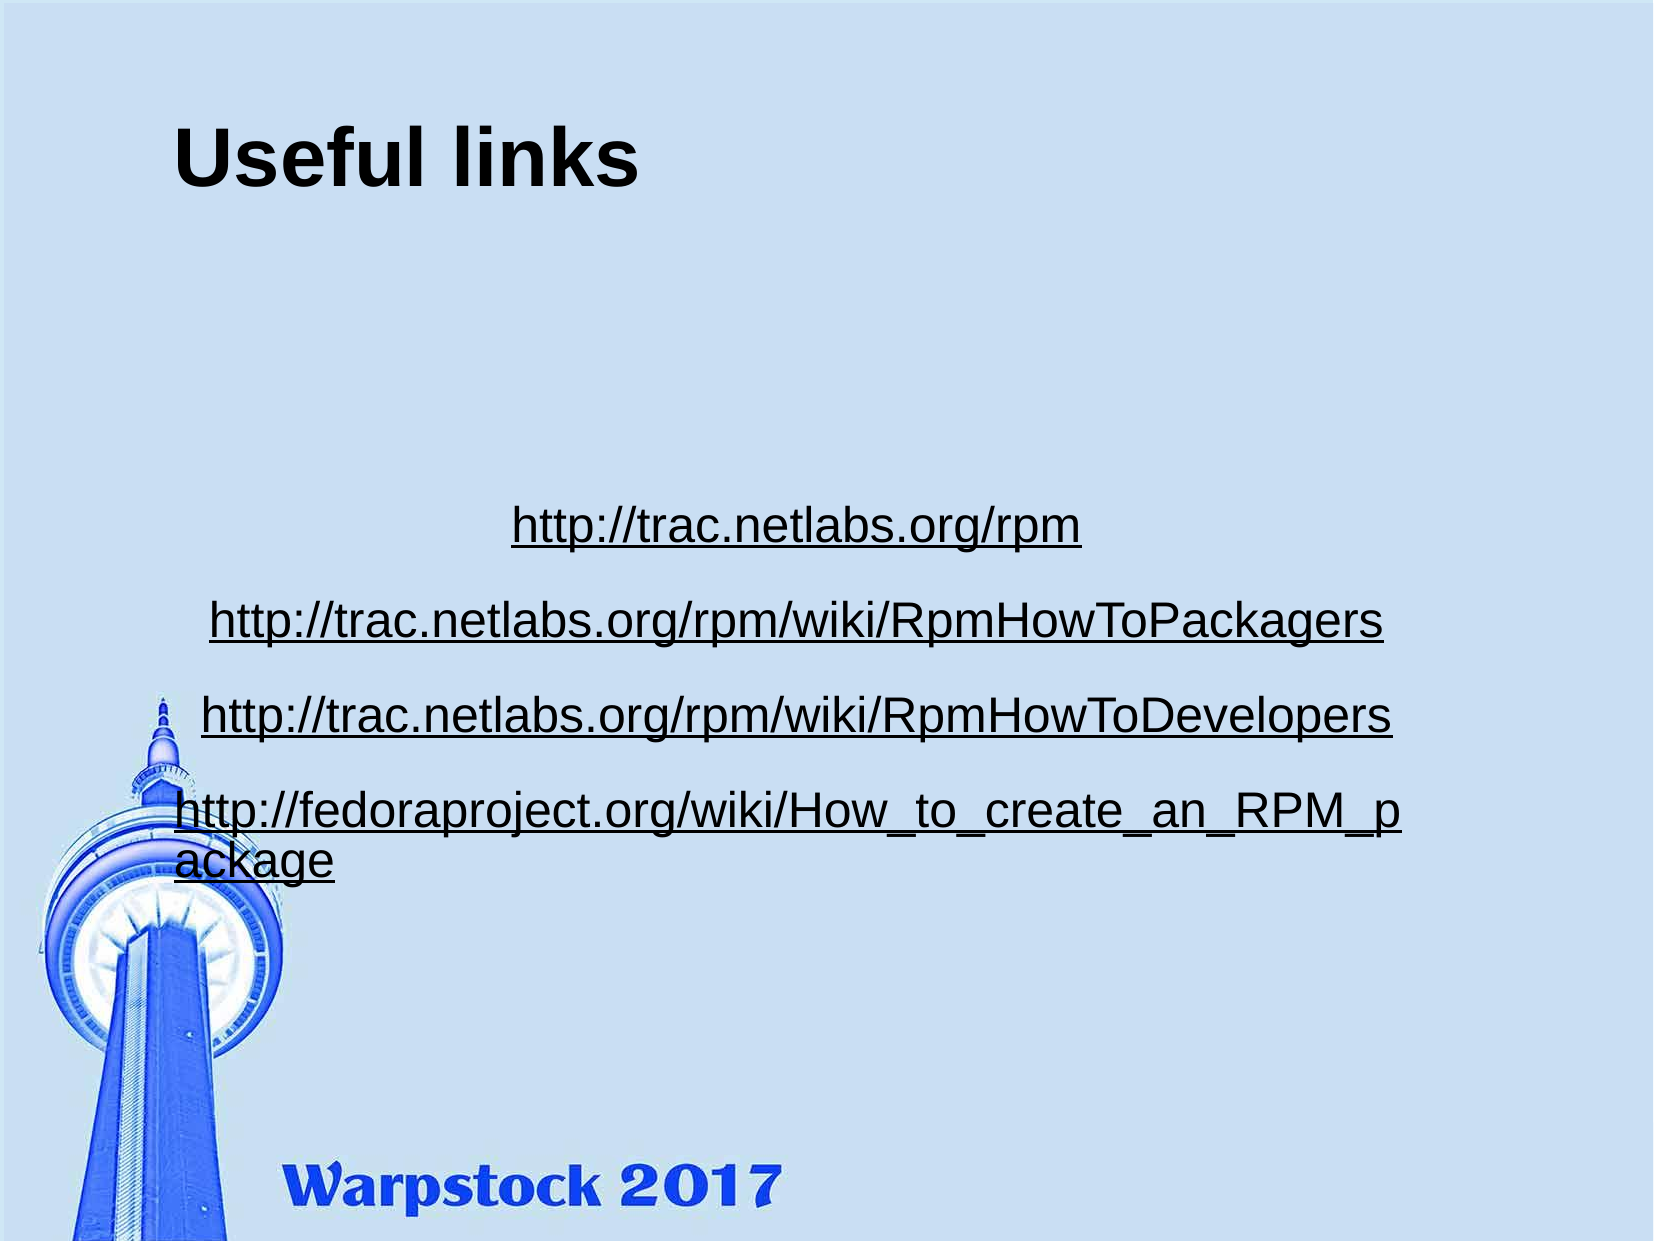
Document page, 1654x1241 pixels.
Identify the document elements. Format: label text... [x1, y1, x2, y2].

text_box Useful links [173, 49, 1420, 257]
text_box http://trac.netlabs.org/rpm http://trac.netlabs.org/rpm/wiki/RpmHowToPackagers http://trac.netlabs.org/rpm/wiki/RpmHowToDevelopers http://fedoraproject.org/wiki/How_to_create_an_RPM_package [173, 297, 1420, 1102]
picture [4, 3, 1654, 1241]
